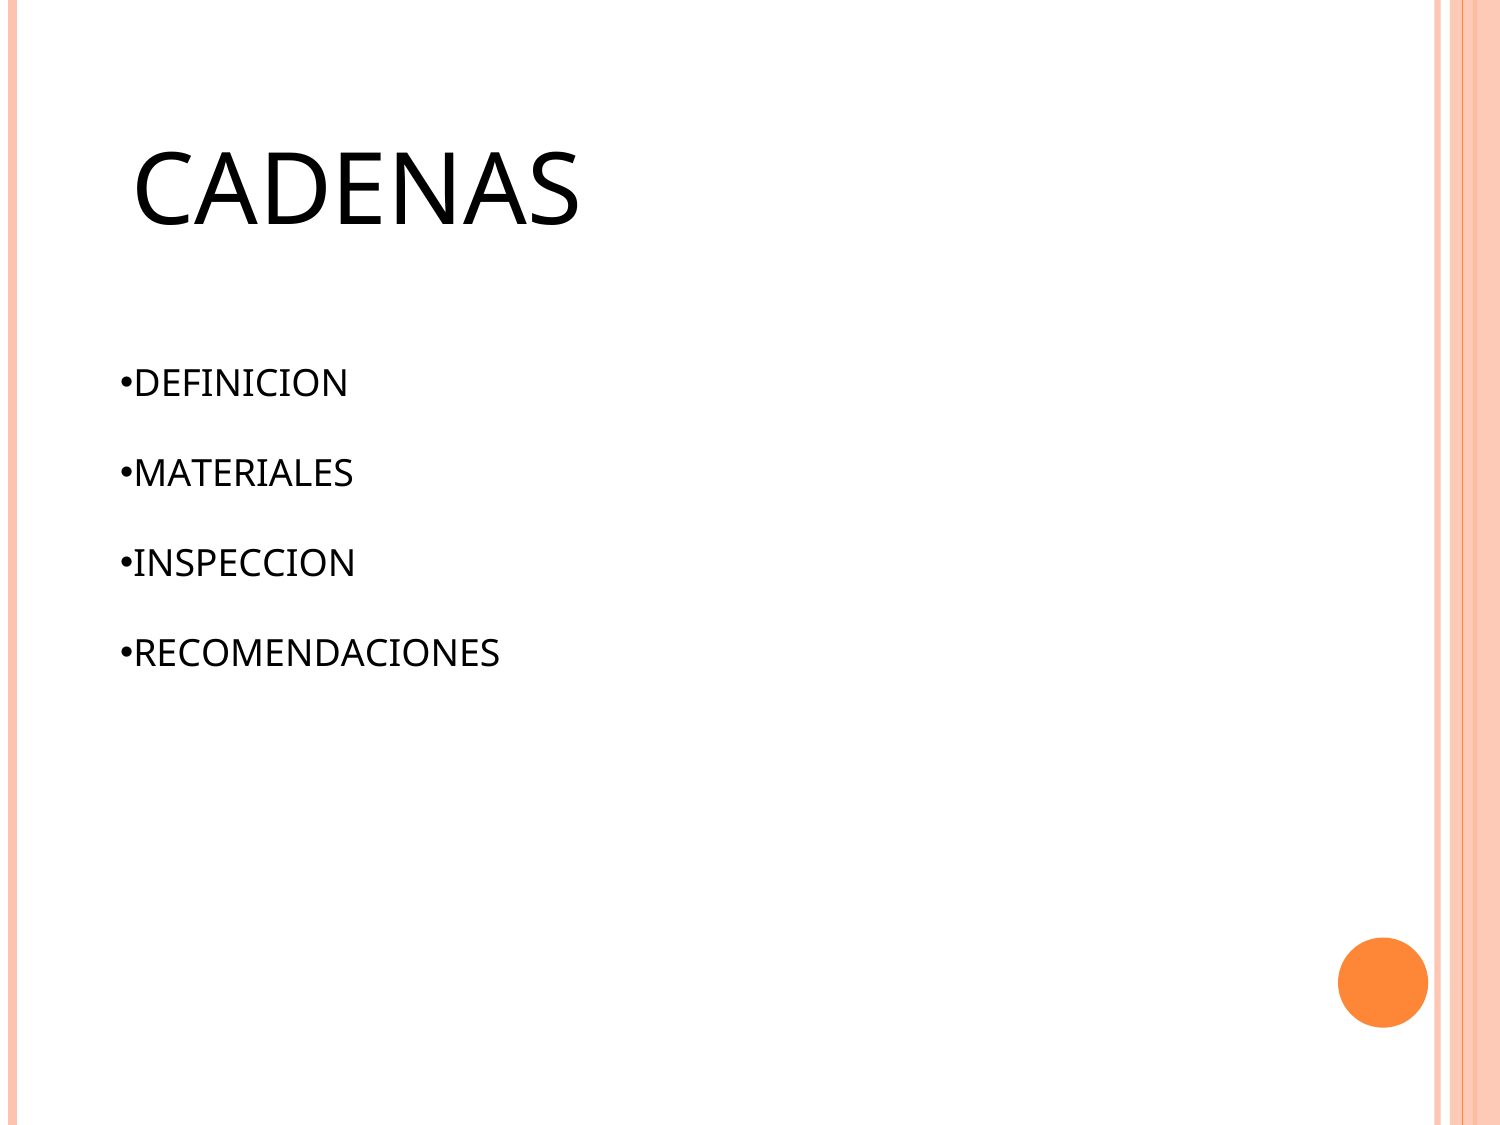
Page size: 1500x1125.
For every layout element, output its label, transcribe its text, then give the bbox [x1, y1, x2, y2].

text_box CADENAS [117, 117, 1372, 253]
text_box DEFINICION MATERIALES INSPECCION RECOMENDACIONES [105, 351, 1395, 727]
